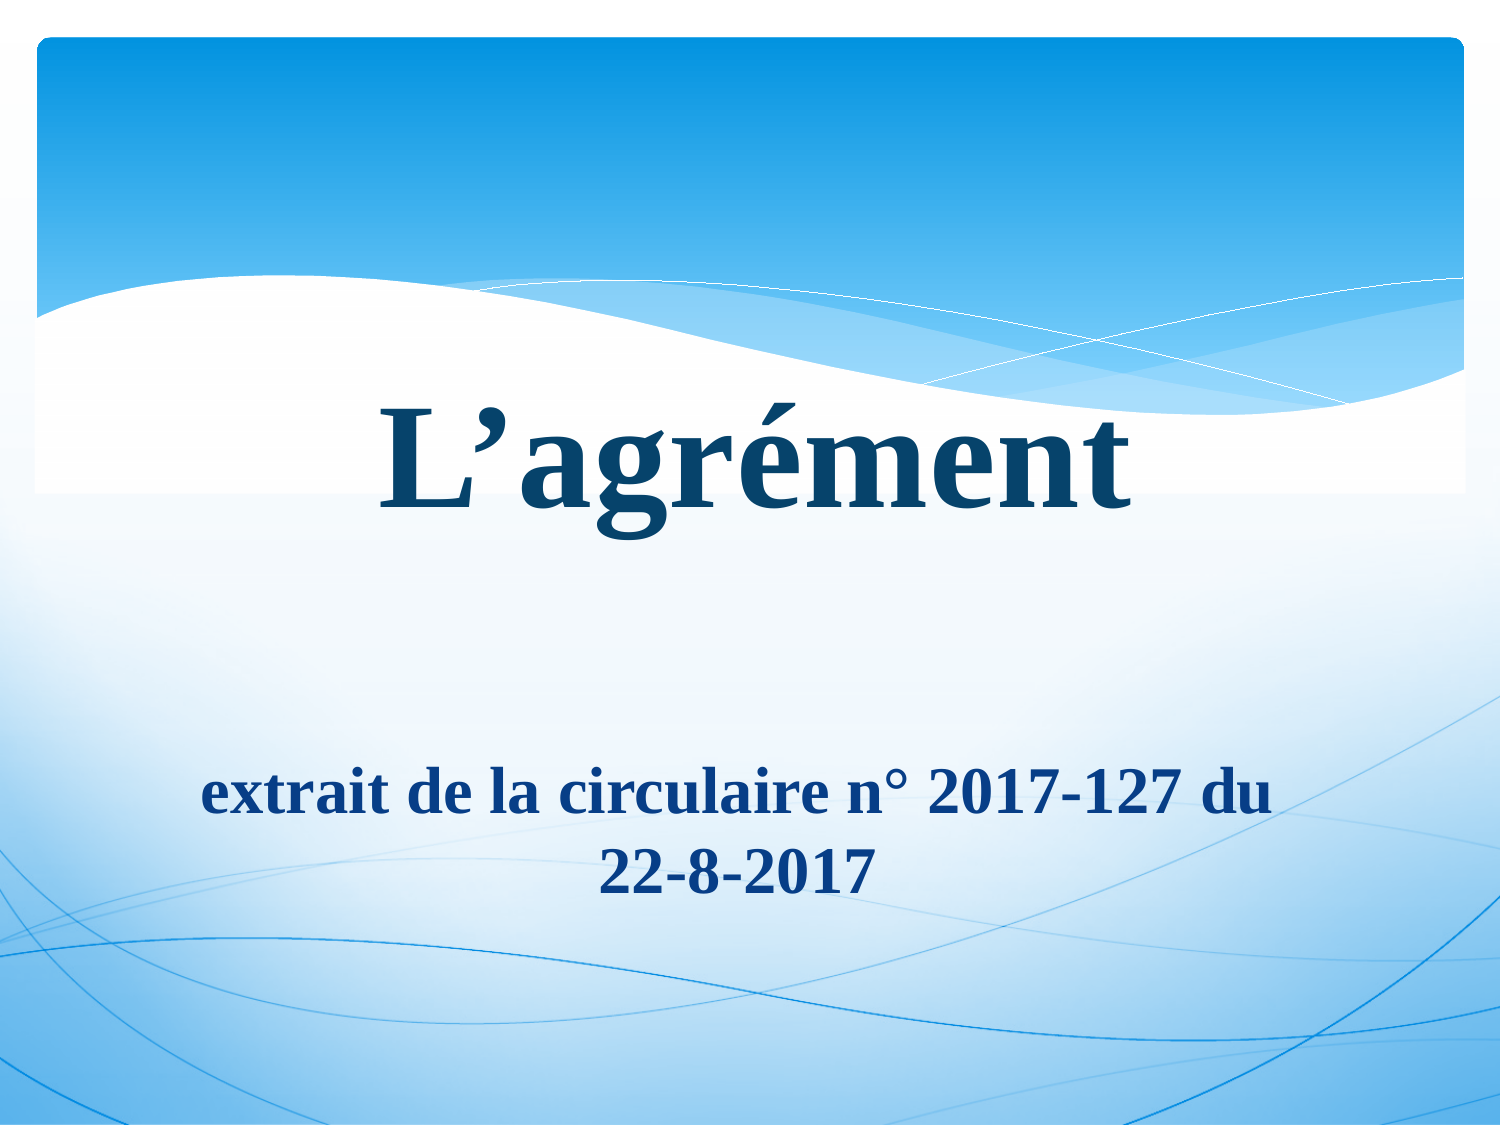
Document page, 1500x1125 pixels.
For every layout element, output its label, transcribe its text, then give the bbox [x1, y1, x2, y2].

picture [0, 0, 1500, 1125]
text_box extrait de la circulaire n° 2017-127 du 22-8-2017 [171, 739, 1306, 915]
text_box L’agrément [100, 349, 1412, 545]
